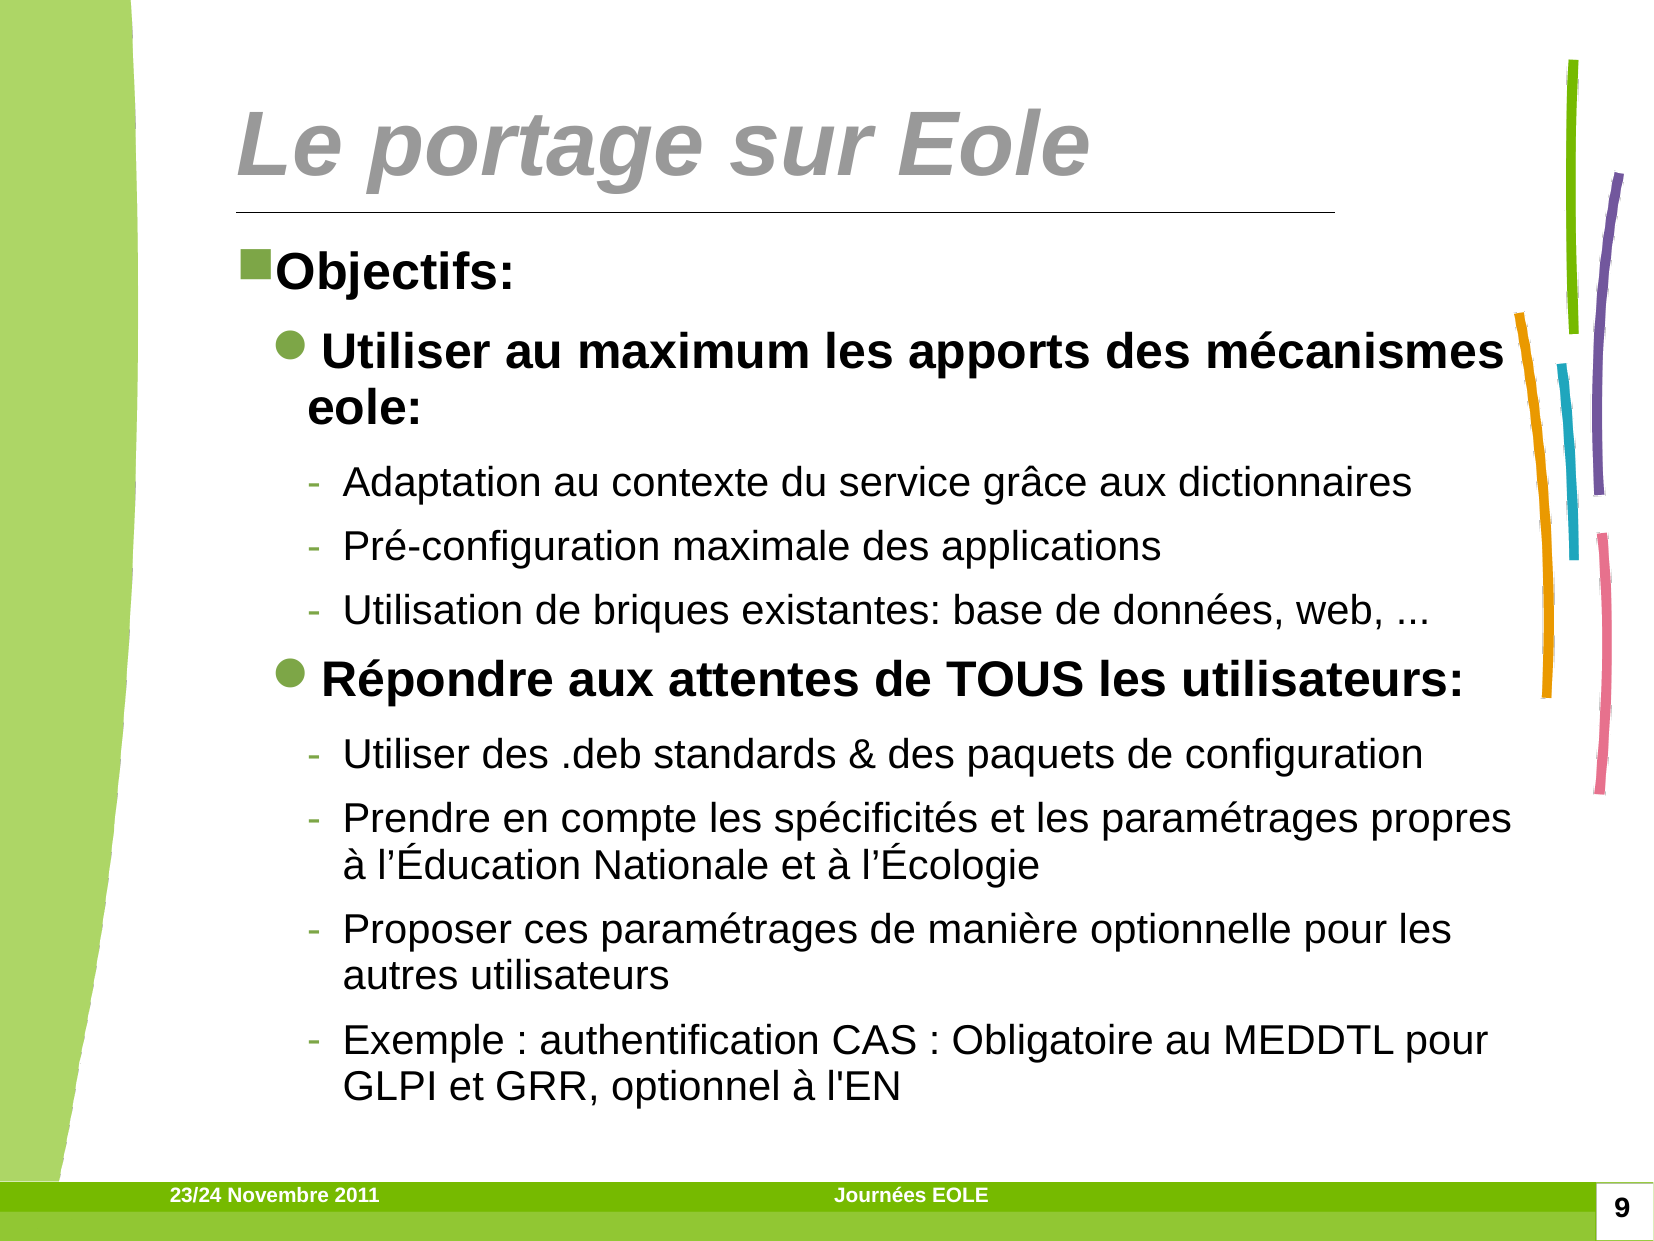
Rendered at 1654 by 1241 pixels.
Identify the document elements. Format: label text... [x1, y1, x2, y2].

list Objectifs: Utiliser au maximum les apports des mécanismes eole: Adaptation au contexte du service grâce aux dictionnaires Pré-configuration maximale des applications Utilisation de briques existantes: base de données, web, ... Répondre aux attentes de TOUS les utilisateurs: Utiliser des .deb standards & des paquets de configuration Prendre en compte les spécificités et les paramétrages propres à l’Éducation Nationale et à l’Écologie Proposer ces paramétrages de manière optionnelle pour les autres utilisateurs Exemple : authentification CAS : Obligatoire au MEDDTL pour GLPI et GRR, optionnel à l'EN [236, 242, 1536, 1118]
title Le portage sur Eole [236, 69, 1536, 218]
picture [0, 0, 1654, 1241]
